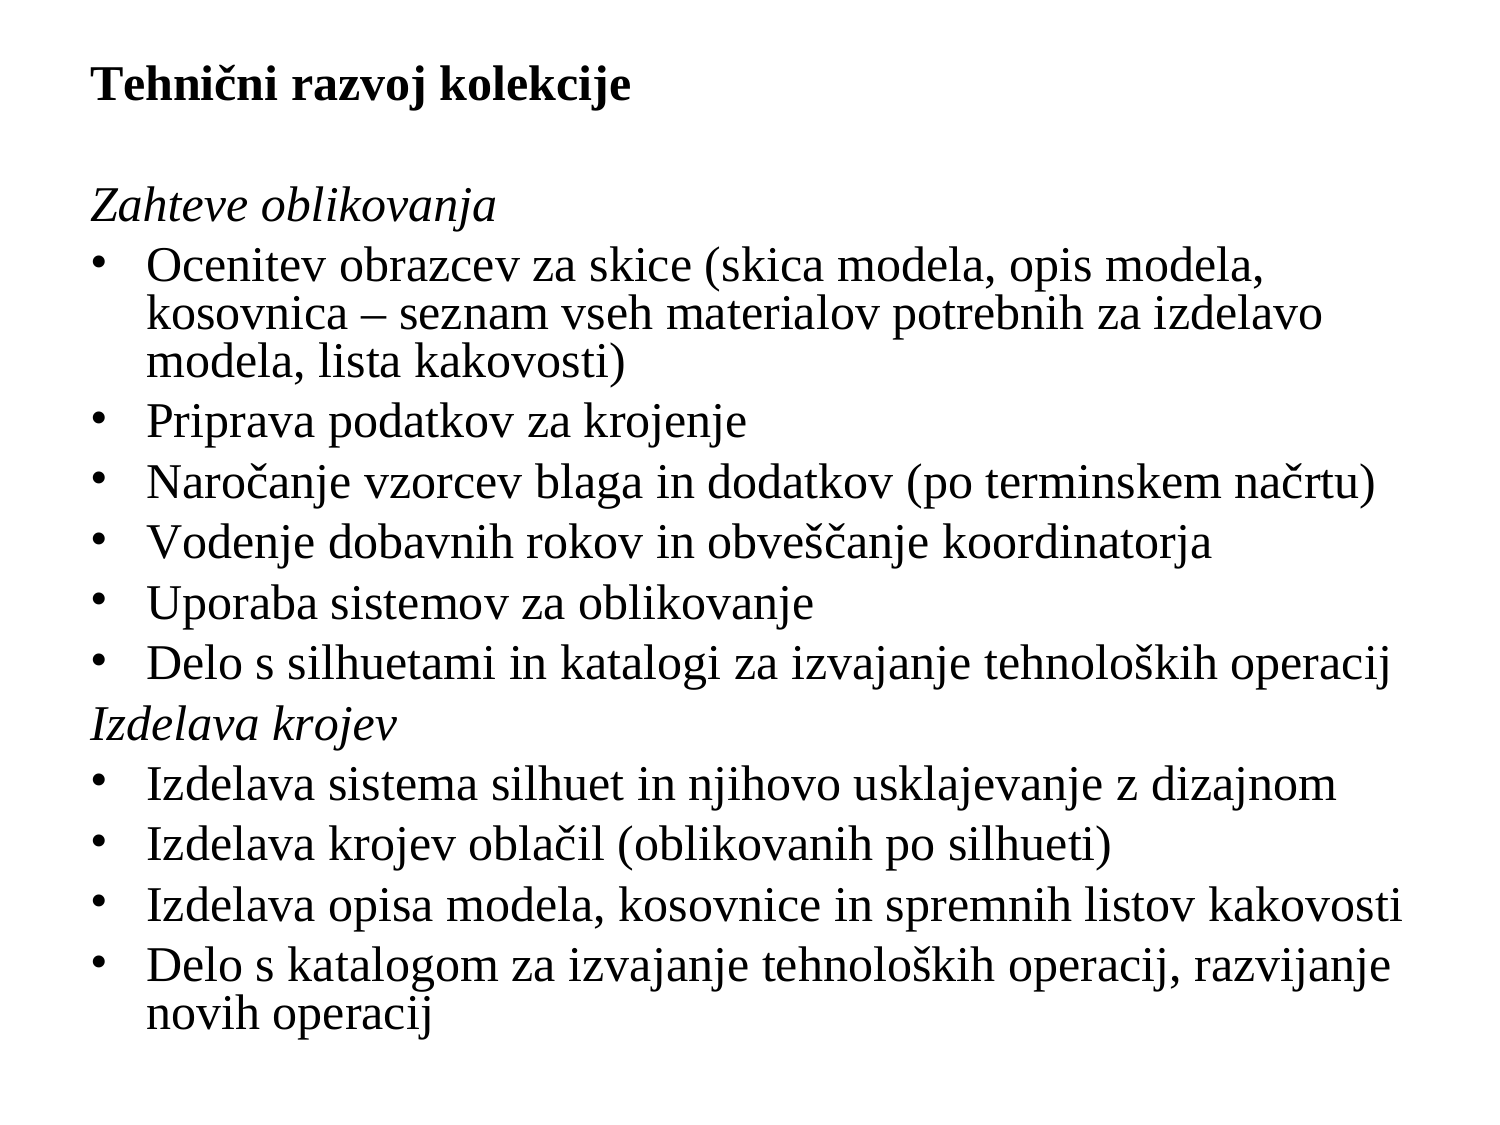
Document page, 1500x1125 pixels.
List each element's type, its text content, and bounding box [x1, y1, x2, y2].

list Tehnični razvoj kolekcije Zahteve oblikovanja Ocenitev obrazcev za skice (skica modela, opis modela, kosovnica – seznam vseh materialov potrebnih za izdelavo modela, lista kakovosti) Priprava podatkov za krojenje Naročanje vzorcev blaga in dodatkov (po terminskem načrtu) Vodenje dobavnih rokov in obveščanje koordinatorja Uporaba sistemov za oblikovanje Delo s silhuetami in katalogi za izvajanje tehnoloških operacij Izdelava krojev Izdelava sistema silhuet in njihovo usklajevanje z dizajnom Izdelava krojev oblačil (oblikovanih po silhueti) Izdelava opisa modela, kosovnice in spremnih listov kakovosti Delo s katalogom za izvajanje tehnoloških operacij, razvijanje novih operacij [75, 54, 1447, 1083]
